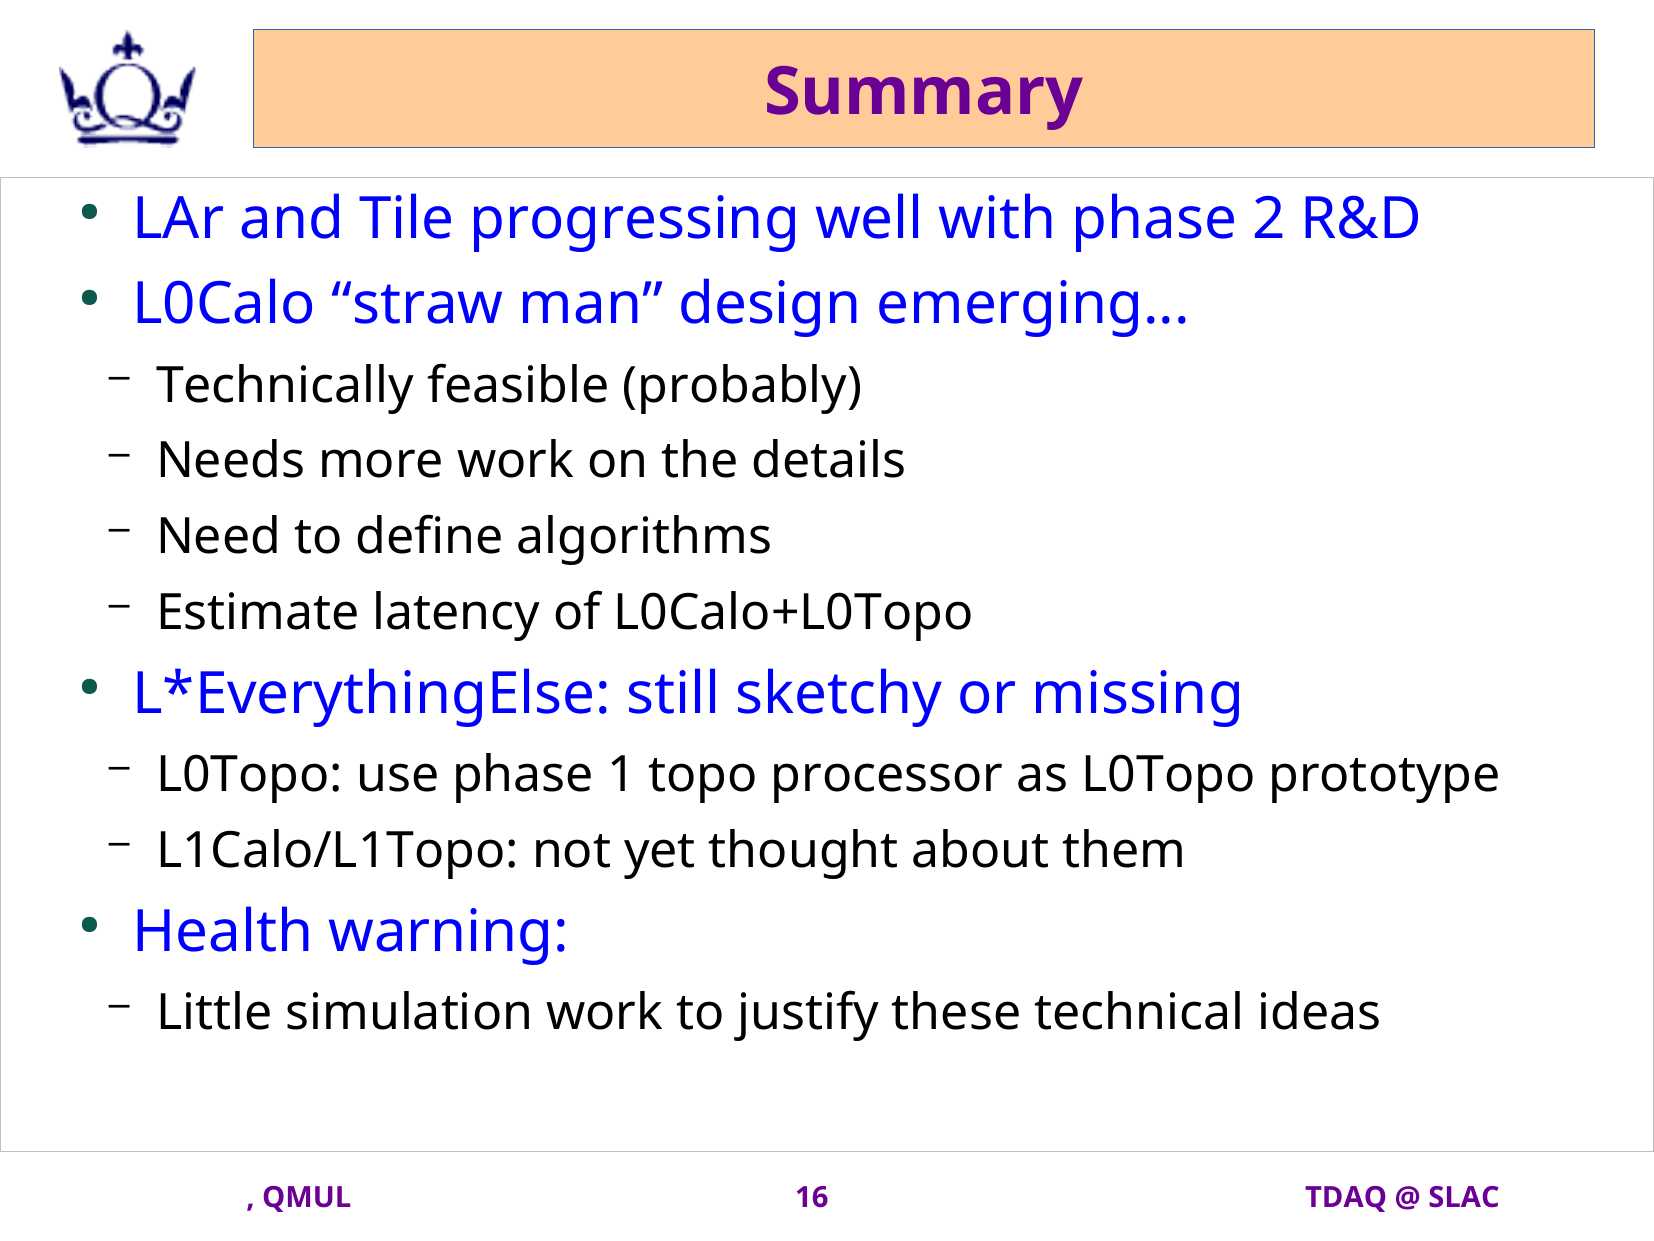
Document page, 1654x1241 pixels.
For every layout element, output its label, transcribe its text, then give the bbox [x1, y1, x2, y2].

list LAr and Tile progressing well with phase 2 R&D L0Calo “straw man” design emerging... Technically feasible (probably) Needs more work on the details Need to define algorithms Estimate latency of L0Calo+L0Topo L*EverythingElse: still sketchy or missing L0Topo: use phase 1 topo processor as L0Topo prototype L1Calo/L1Topo: not yet thought about them Health warning: Little simulation work to justify these technical ideas [61, 181, 1605, 1149]
picture [59, 29, 200, 148]
title Summary [253, 29, 1595, 148]
